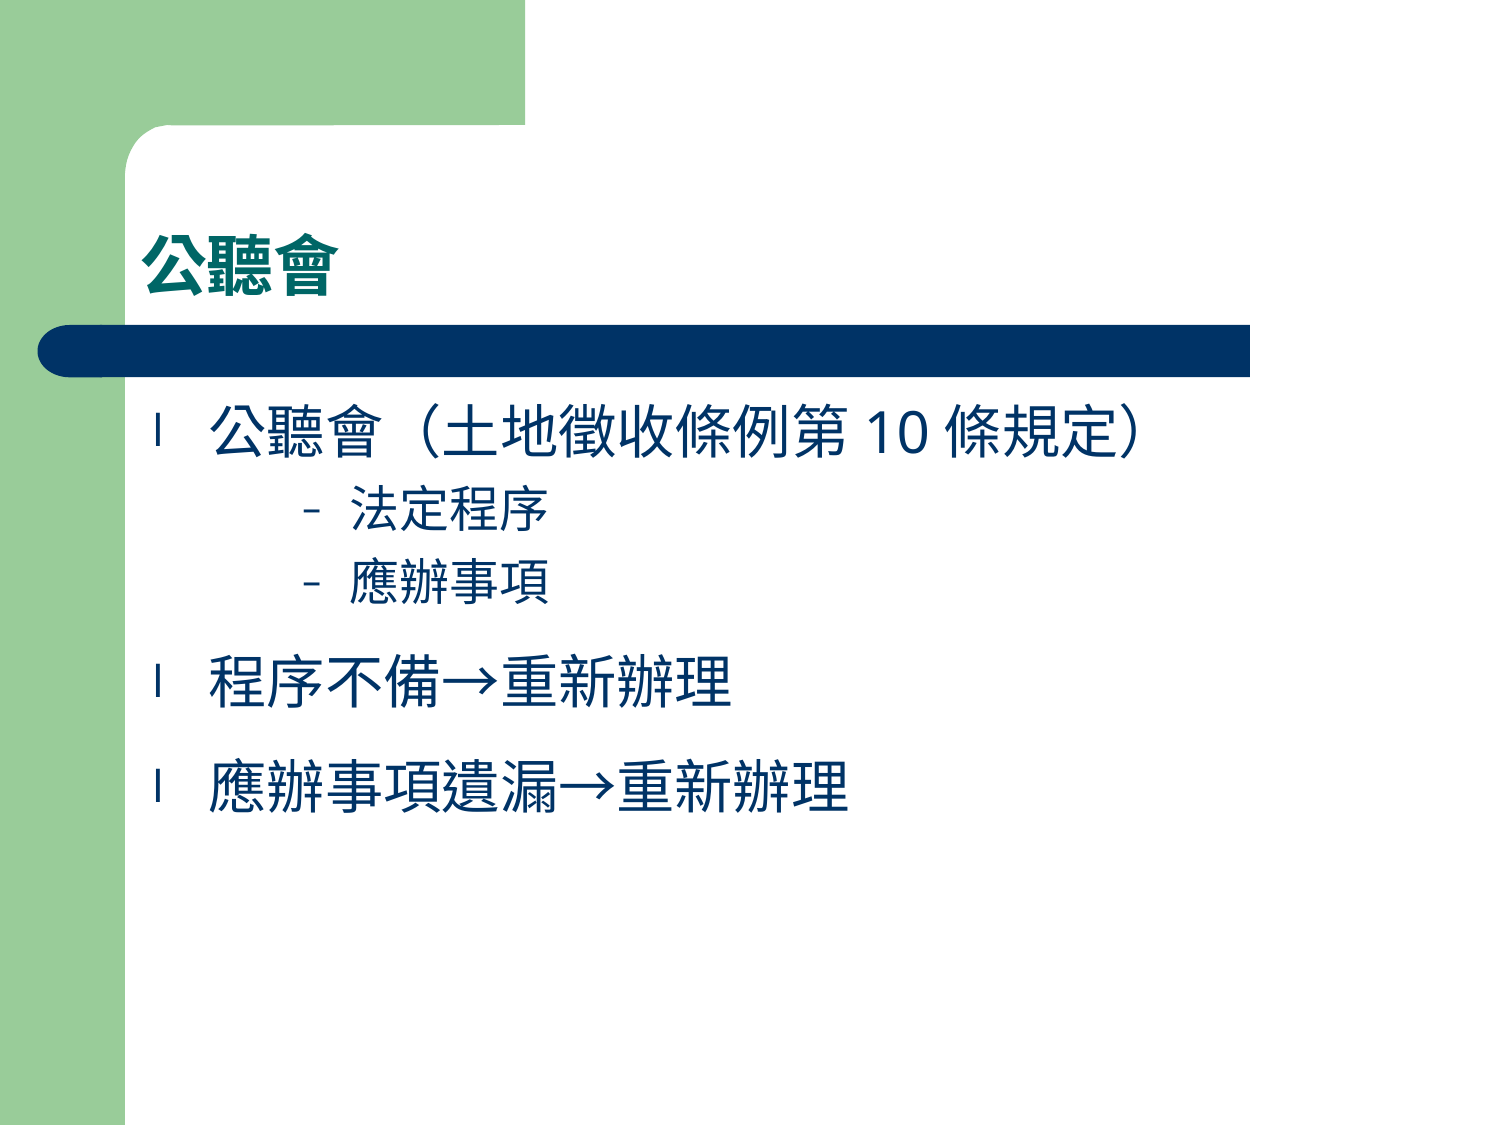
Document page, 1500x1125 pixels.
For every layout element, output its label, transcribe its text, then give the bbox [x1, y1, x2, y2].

title 公聽會 [125, 125, 1426, 313]
list 公聽會（土地徵收條例第10條規定） 法定程序 應辦事項 程序不備→重新辦理 應辦事項遺漏→重新辦理 [137, 387, 1247, 999]
